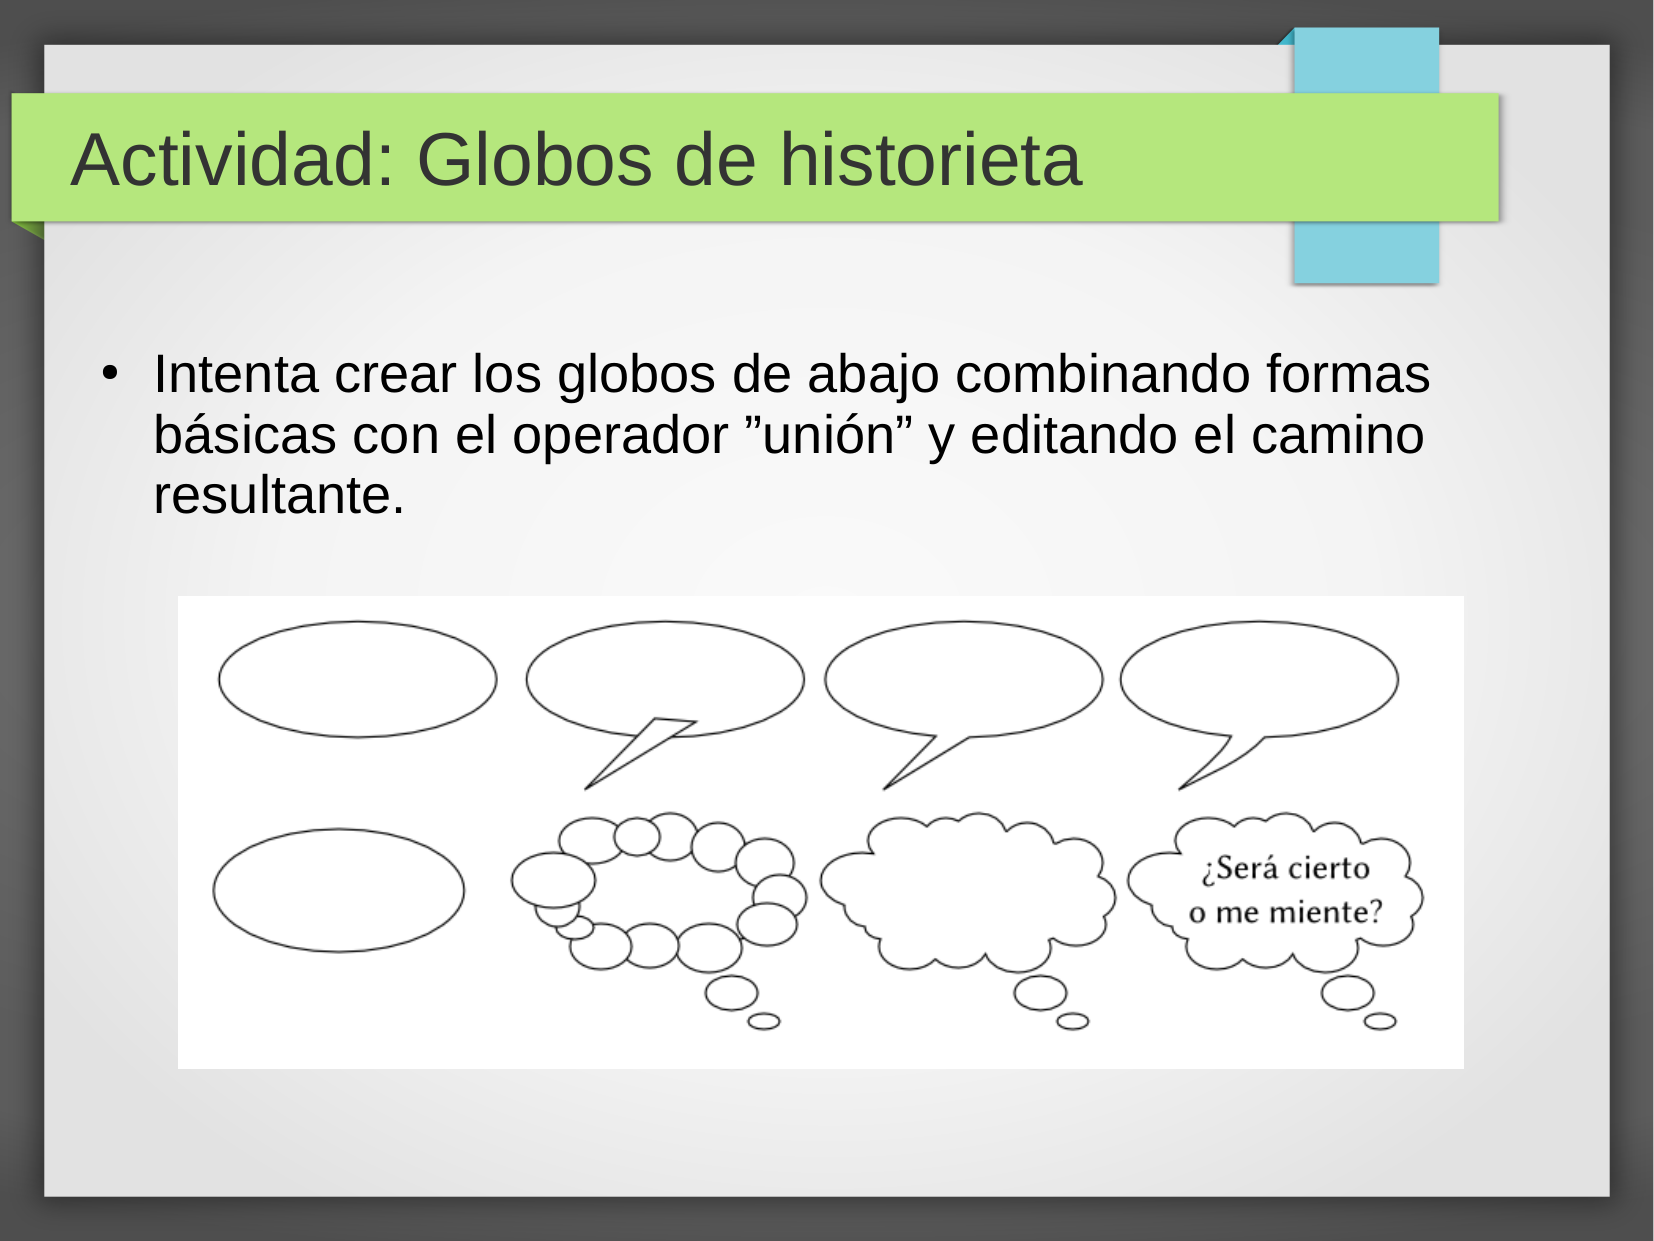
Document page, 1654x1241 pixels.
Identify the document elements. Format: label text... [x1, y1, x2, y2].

picture [0, 0, 1654, 1241]
list Intenta crear los globos de abajo combinando formas básicas con el operador ”unión” y editando el camino resultante. [82, 343, 1538, 687]
title Actividad: Globos de historieta [70, 106, 1229, 213]
